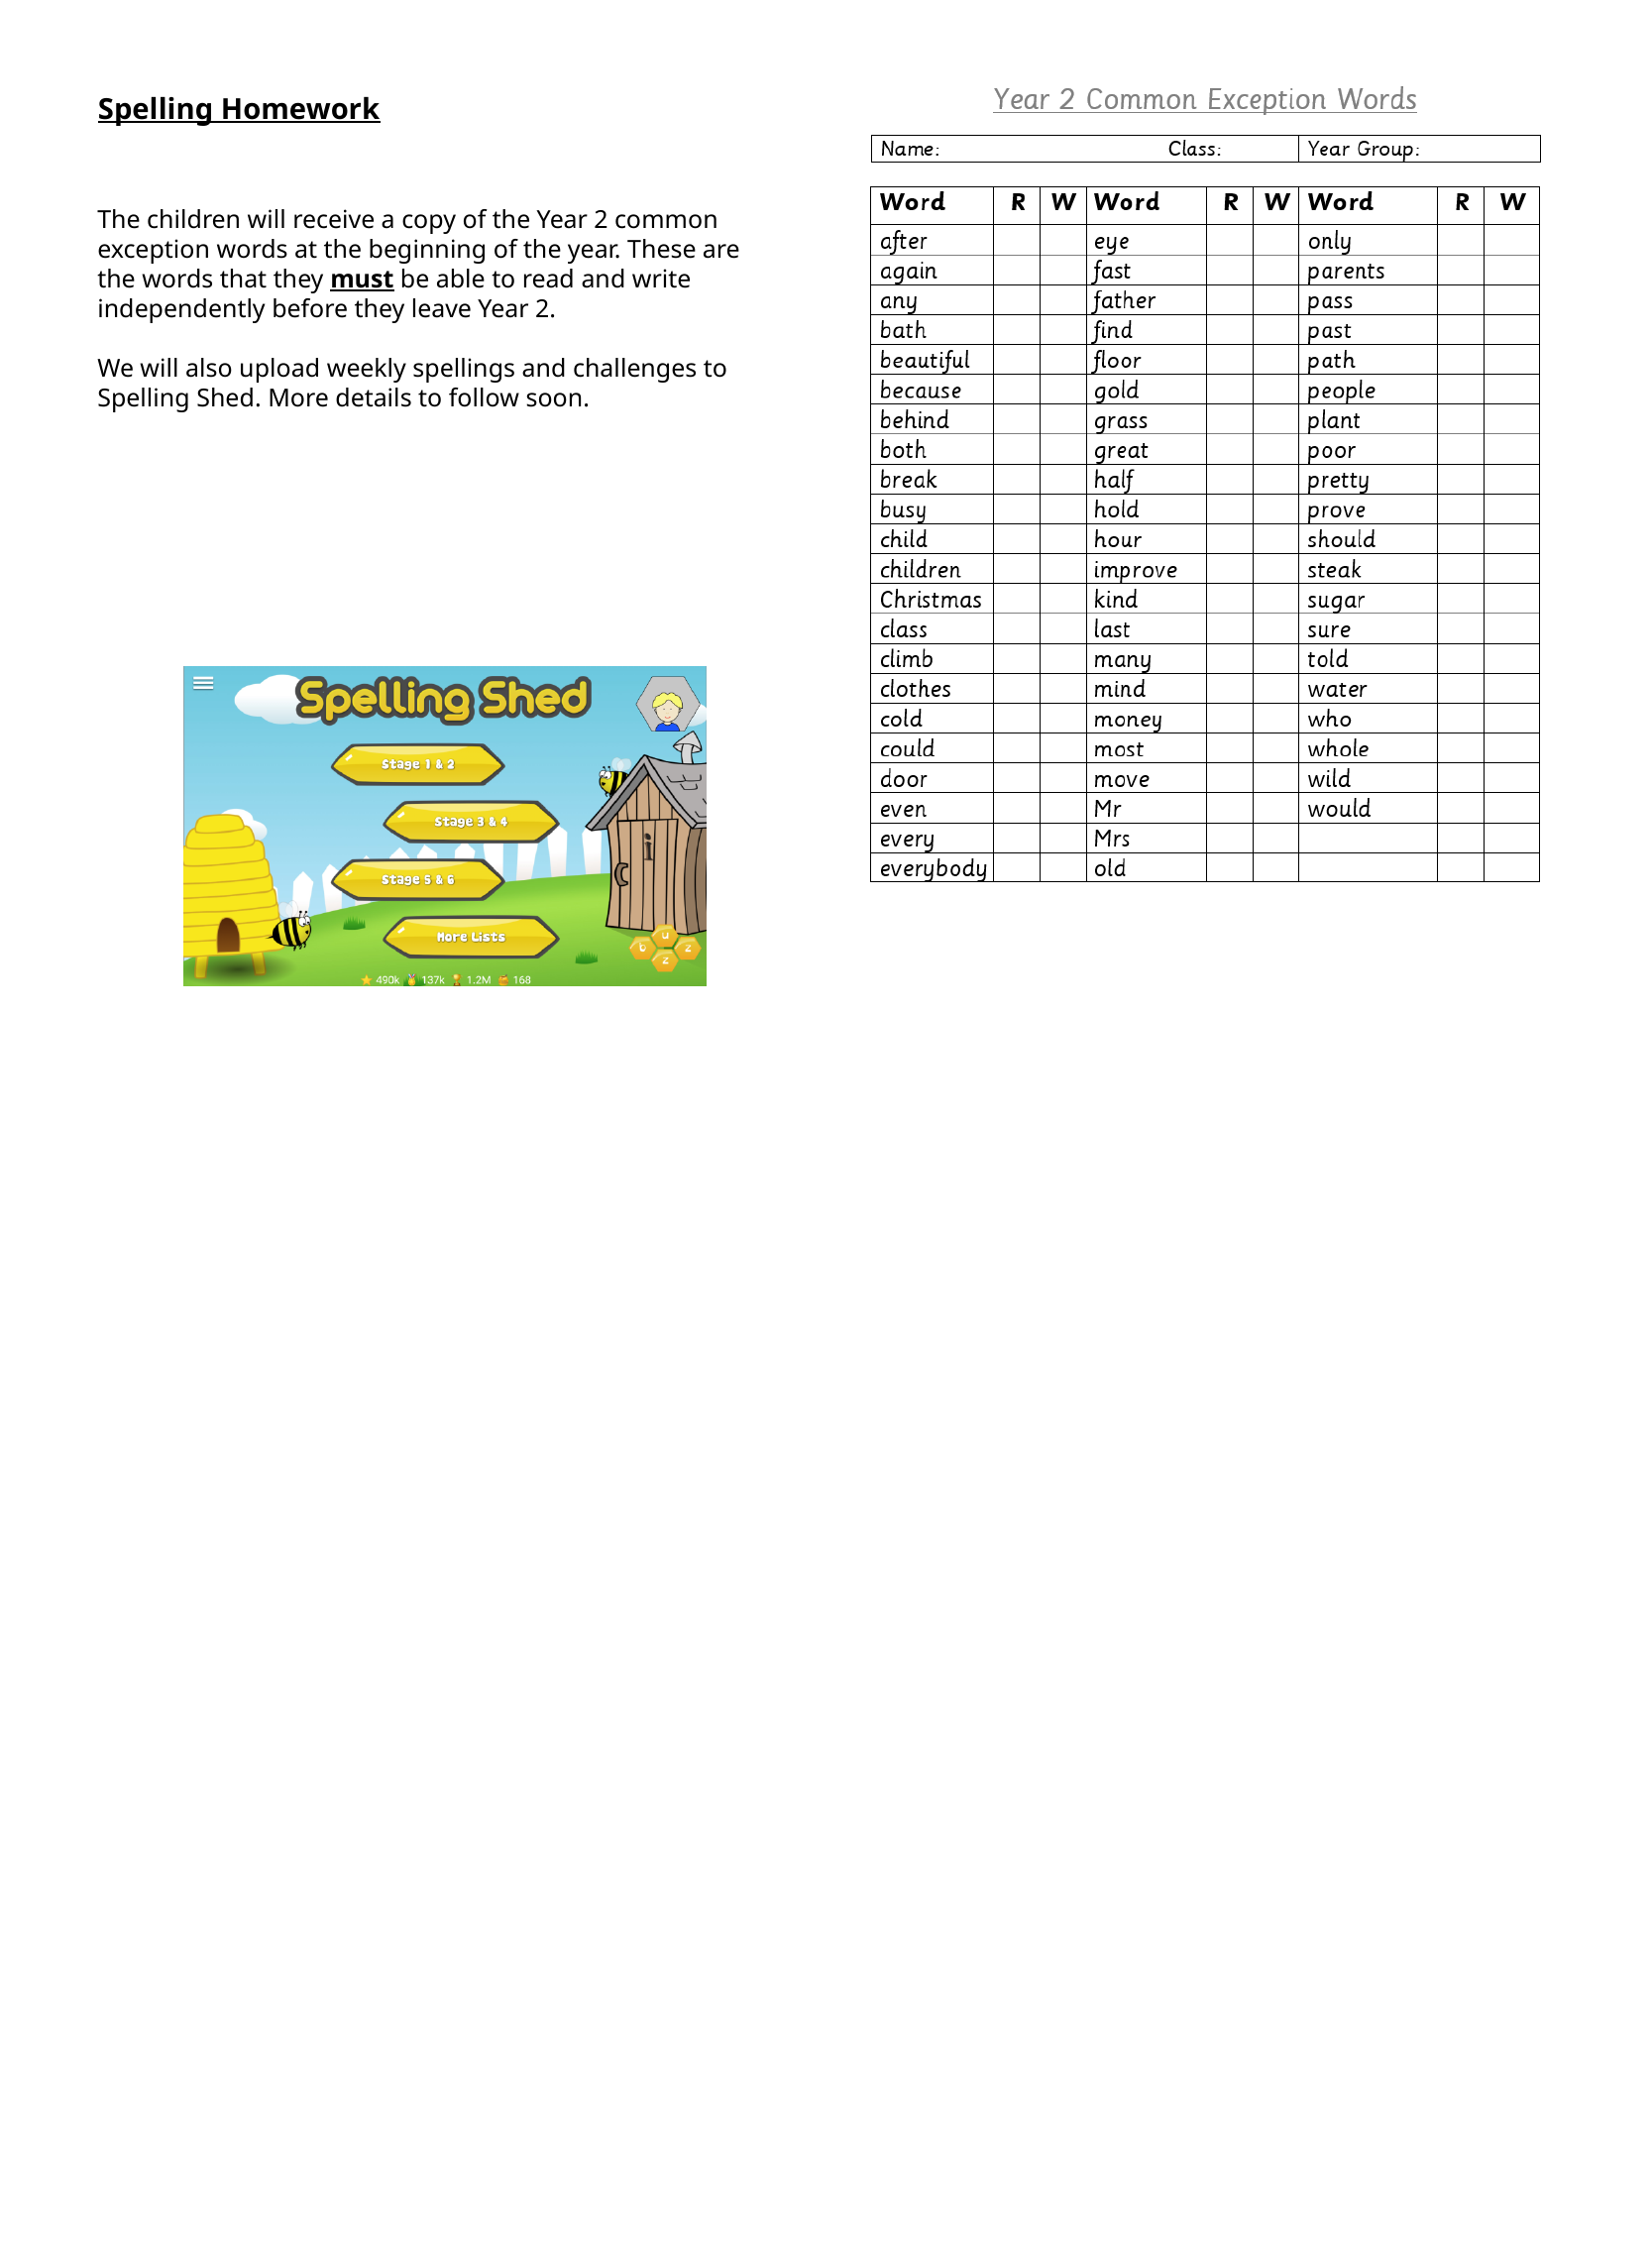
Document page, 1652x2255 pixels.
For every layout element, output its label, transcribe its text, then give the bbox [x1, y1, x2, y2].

text_box The children will receive a copy of the Year 2 common exception words at the beginning of the year. These are the words that they must be able to read and write independently before they leave Year 2. We will also upload weekly spellings and challenges to Spelling Shed. More details to follow soon. [82, 195, 768, 422]
picture [856, 76, 1560, 899]
text_box Spelling Homework [82, 82, 606, 133]
picture [183, 666, 707, 986]
